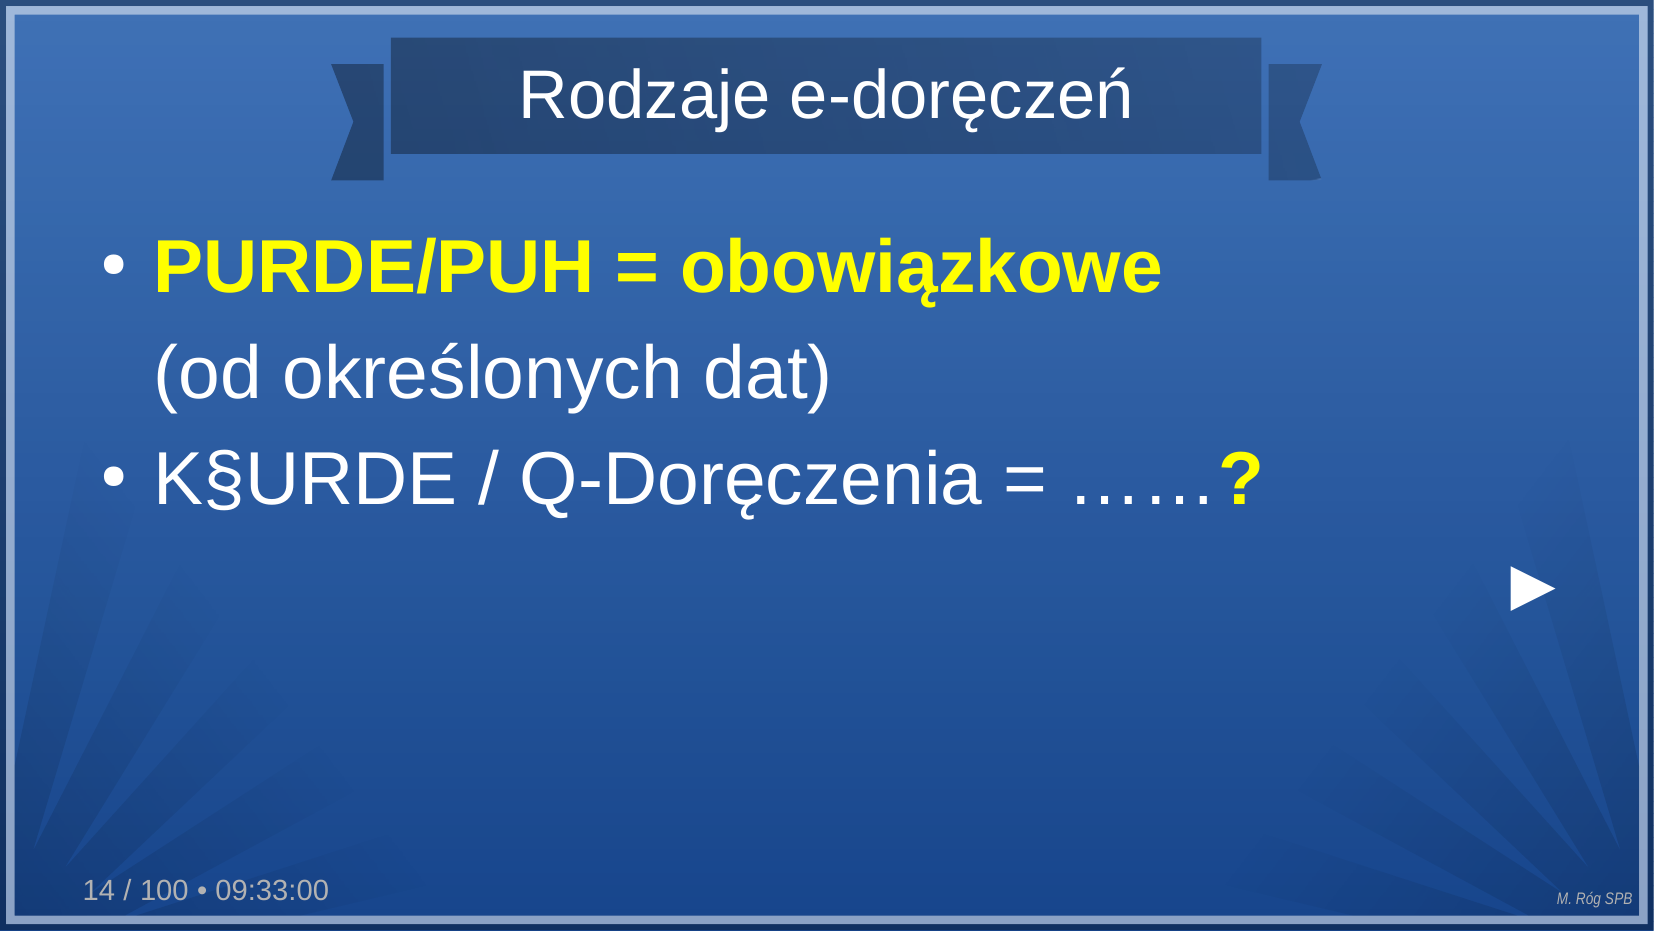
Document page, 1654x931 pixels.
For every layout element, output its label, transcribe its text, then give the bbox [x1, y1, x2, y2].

title Rodzaje e-doręczeń [389, 35, 1264, 154]
list PURDE/PUH = obowiązkowe (od określonych dat) K§URDE / Q-Doręczenia = ……? ► [82, 224, 1571, 848]
